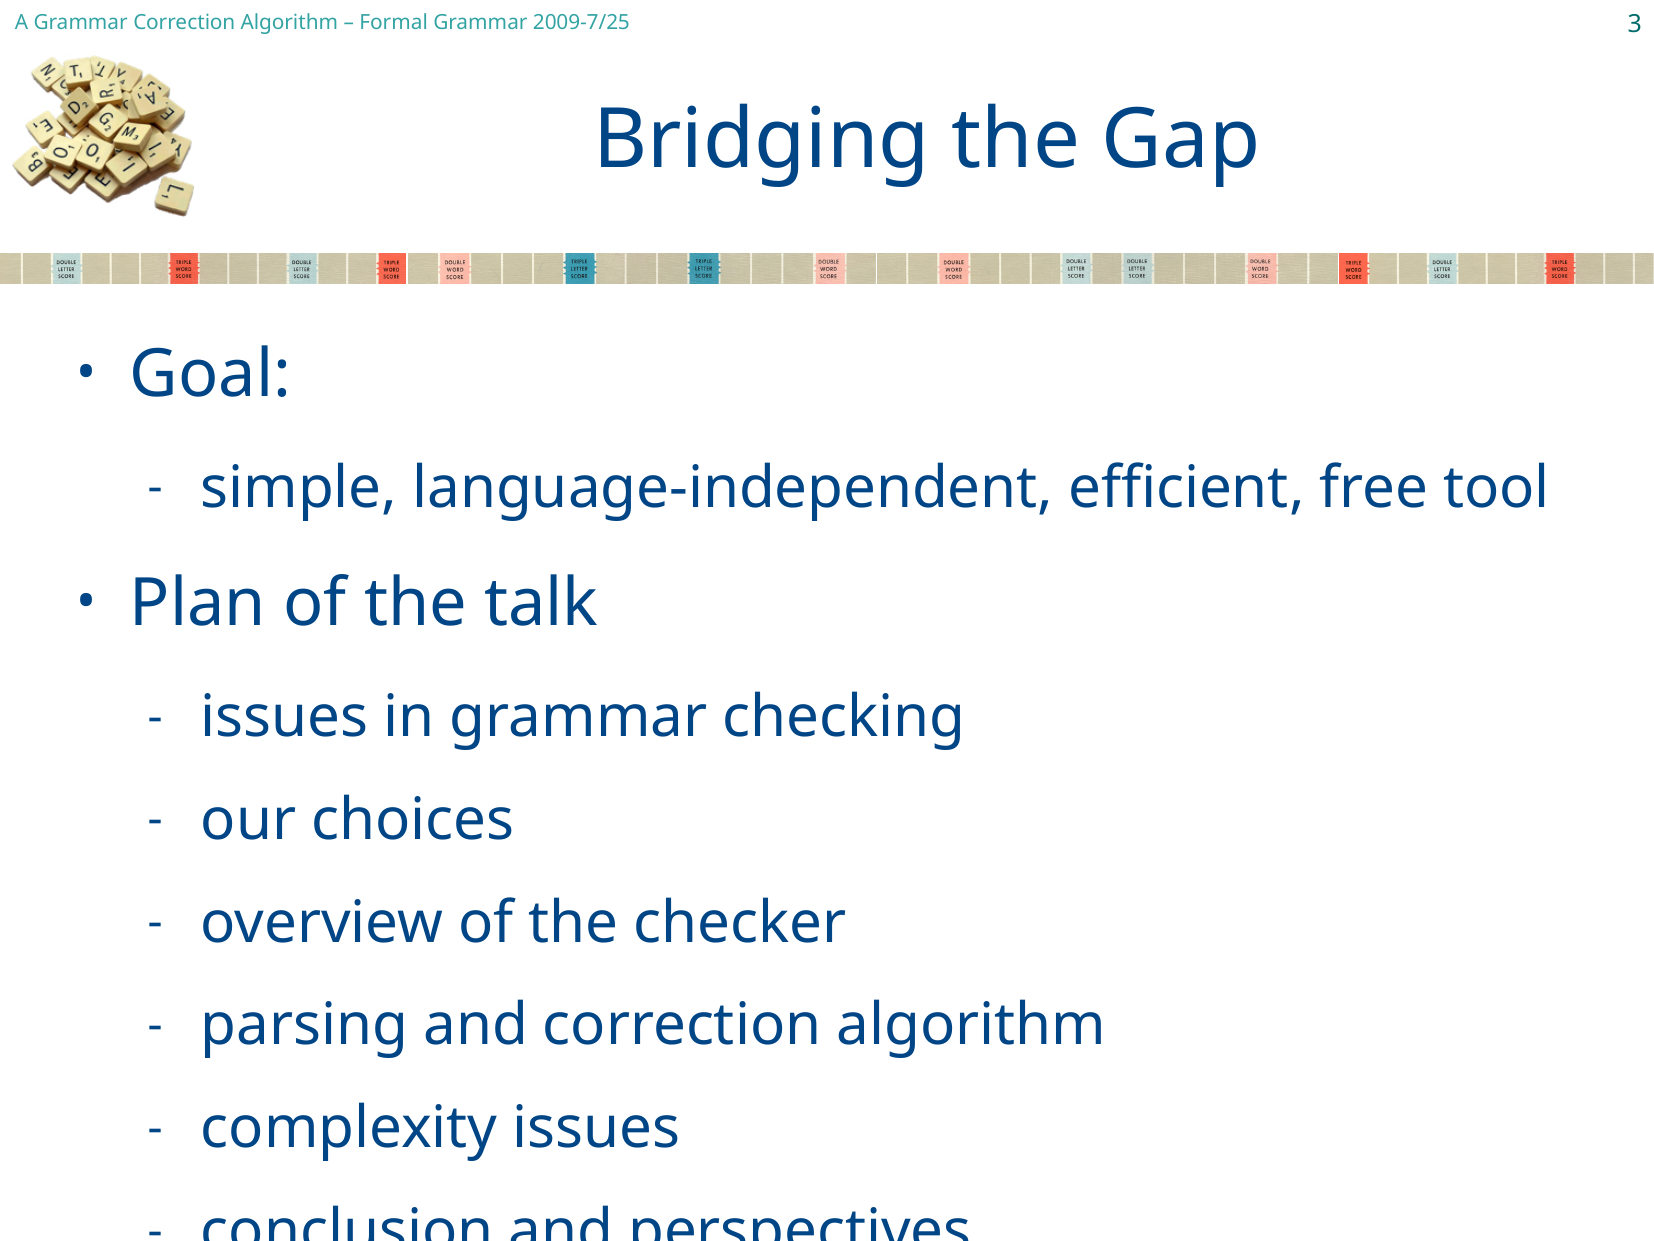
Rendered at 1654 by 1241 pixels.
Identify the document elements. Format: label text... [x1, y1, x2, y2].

list Goal: simple, language-independent, efficient, free tool Plan of the talk issues in grammar checking our choices overview of the checker parsing and correction algorithm complexity issues conclusion and perspectives [59, 324, 1625, 1196]
picture [408, 253, 876, 284]
title Bridging the Gap [218, 39, 1636, 232]
picture [877, 253, 1338, 284]
picture [11, 53, 195, 219]
picture [1339, 253, 1654, 284]
picture [0, 253, 406, 284]
